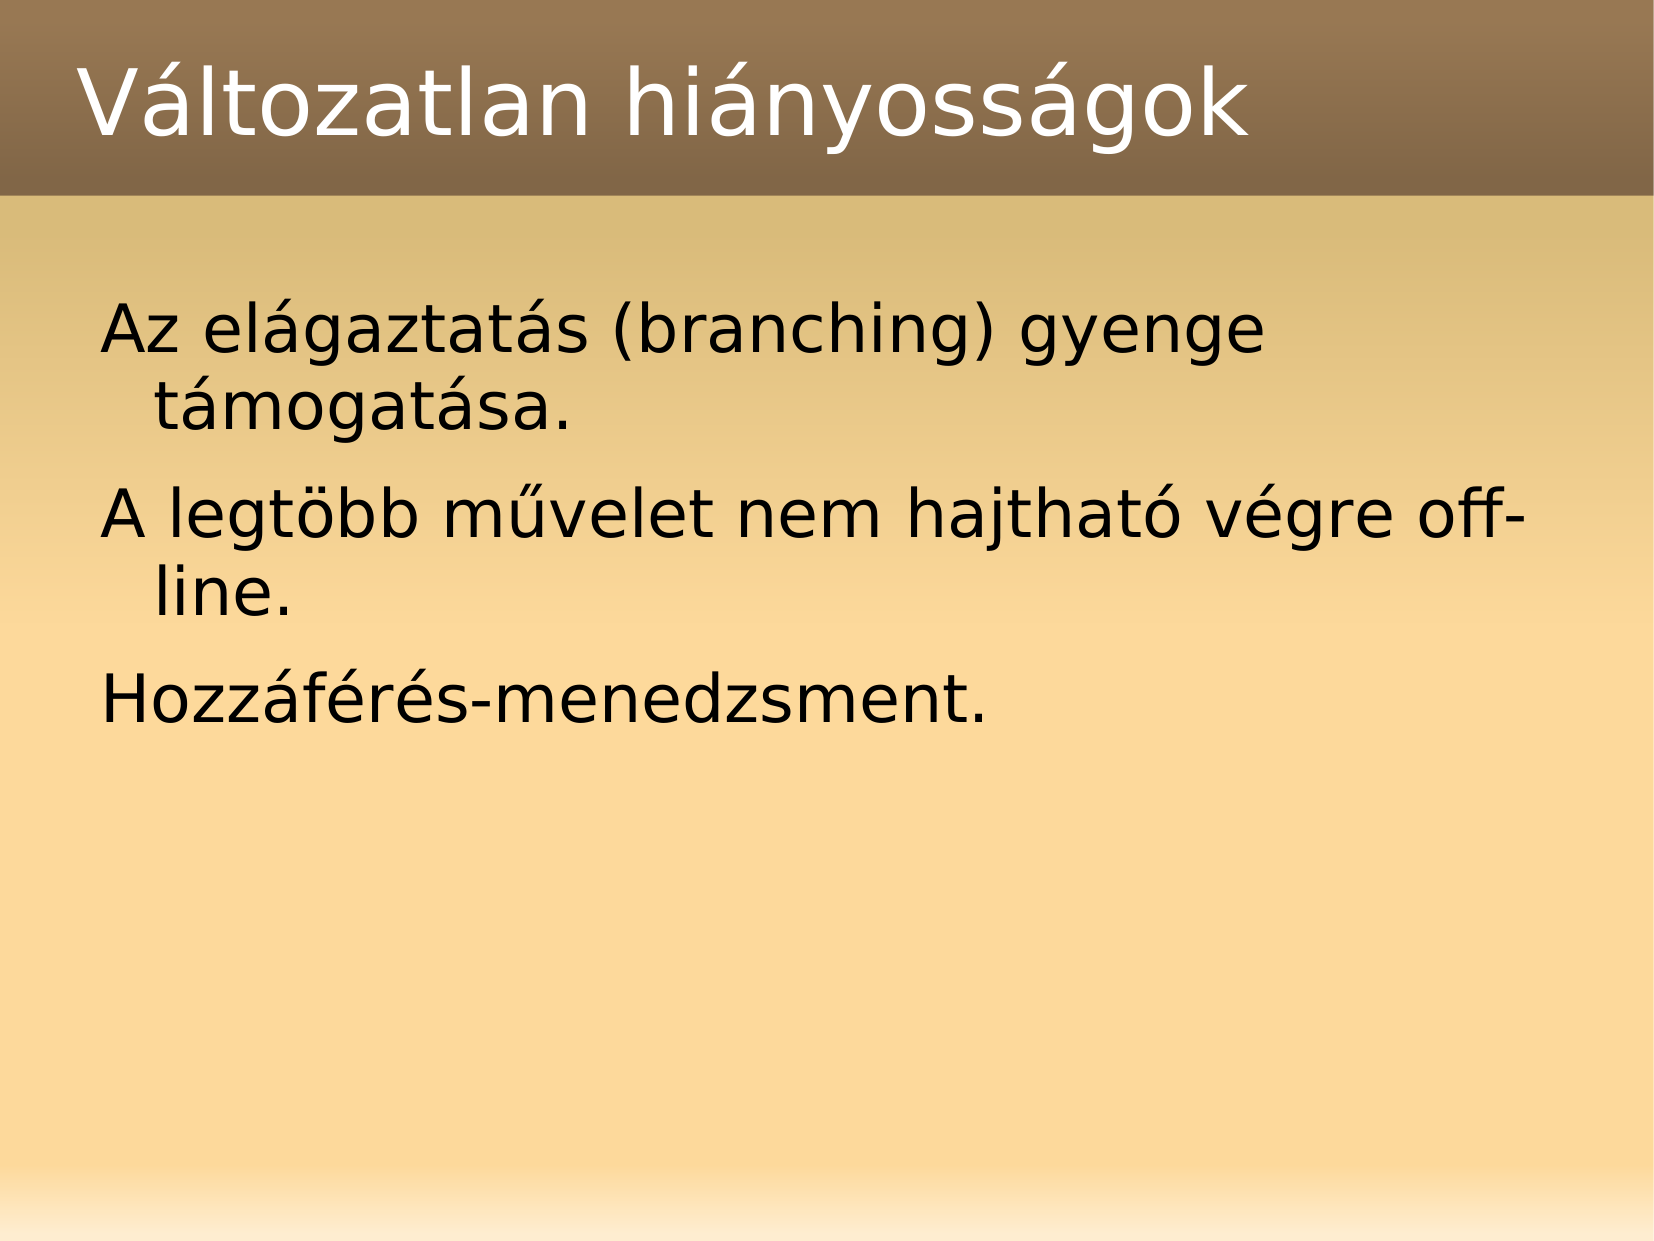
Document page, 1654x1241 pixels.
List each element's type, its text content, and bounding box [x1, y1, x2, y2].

title Változatlan hiányosságok [76, 7, 1565, 200]
list Az elágaztatás (branching) gyenge támogatása. A legtöbb művelet nem hajtható végre off-line. Hozzáférés-menedzsment. [82, 290, 1571, 1094]
picture [0, 0, 1654, 1241]
